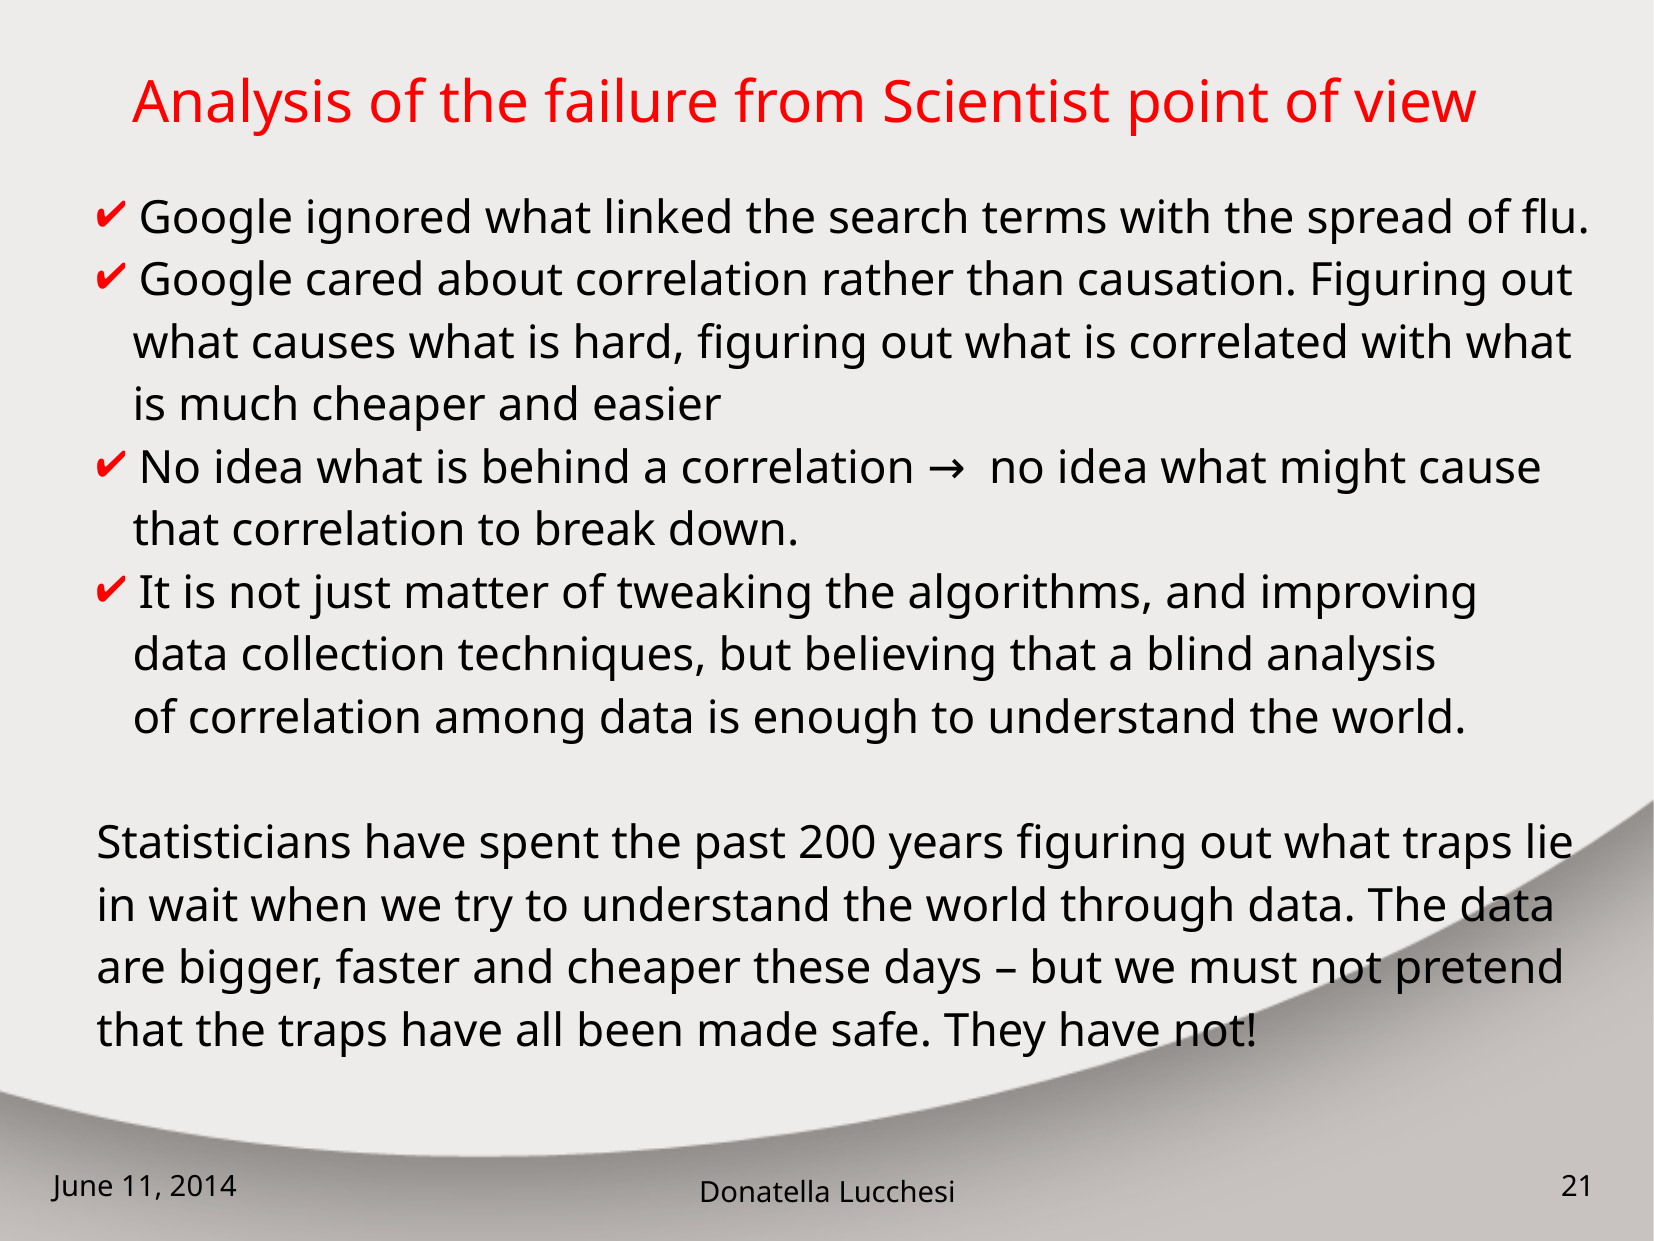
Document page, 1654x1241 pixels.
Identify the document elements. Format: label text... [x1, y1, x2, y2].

text_box Google ignored what linked the search terms with the spread of flu. Google cared about correlation rather than causation. Figuring out what causes what is hard, figuring out what is correlated with what is much cheaper and easier No idea what is behind a correlation → no idea what might cause that correlation to break down. It is not just matter of tweaking the algorithms, and improving data collection techniques, but believing that a blind analysis of correlation among data is enough to understand the world. Statisticians have spent the past 200 years figuring out what traps lie in wait when we try to understand the world through data. The data are bigger, faster and cheaper these days – but we must not pretend that the traps have all been made safe. They have not! [81, 176, 1621, 1085]
text_box Analysis of the failure from Scientist point of view [117, 53, 1557, 150]
picture [0, 0, 1654, 1241]
